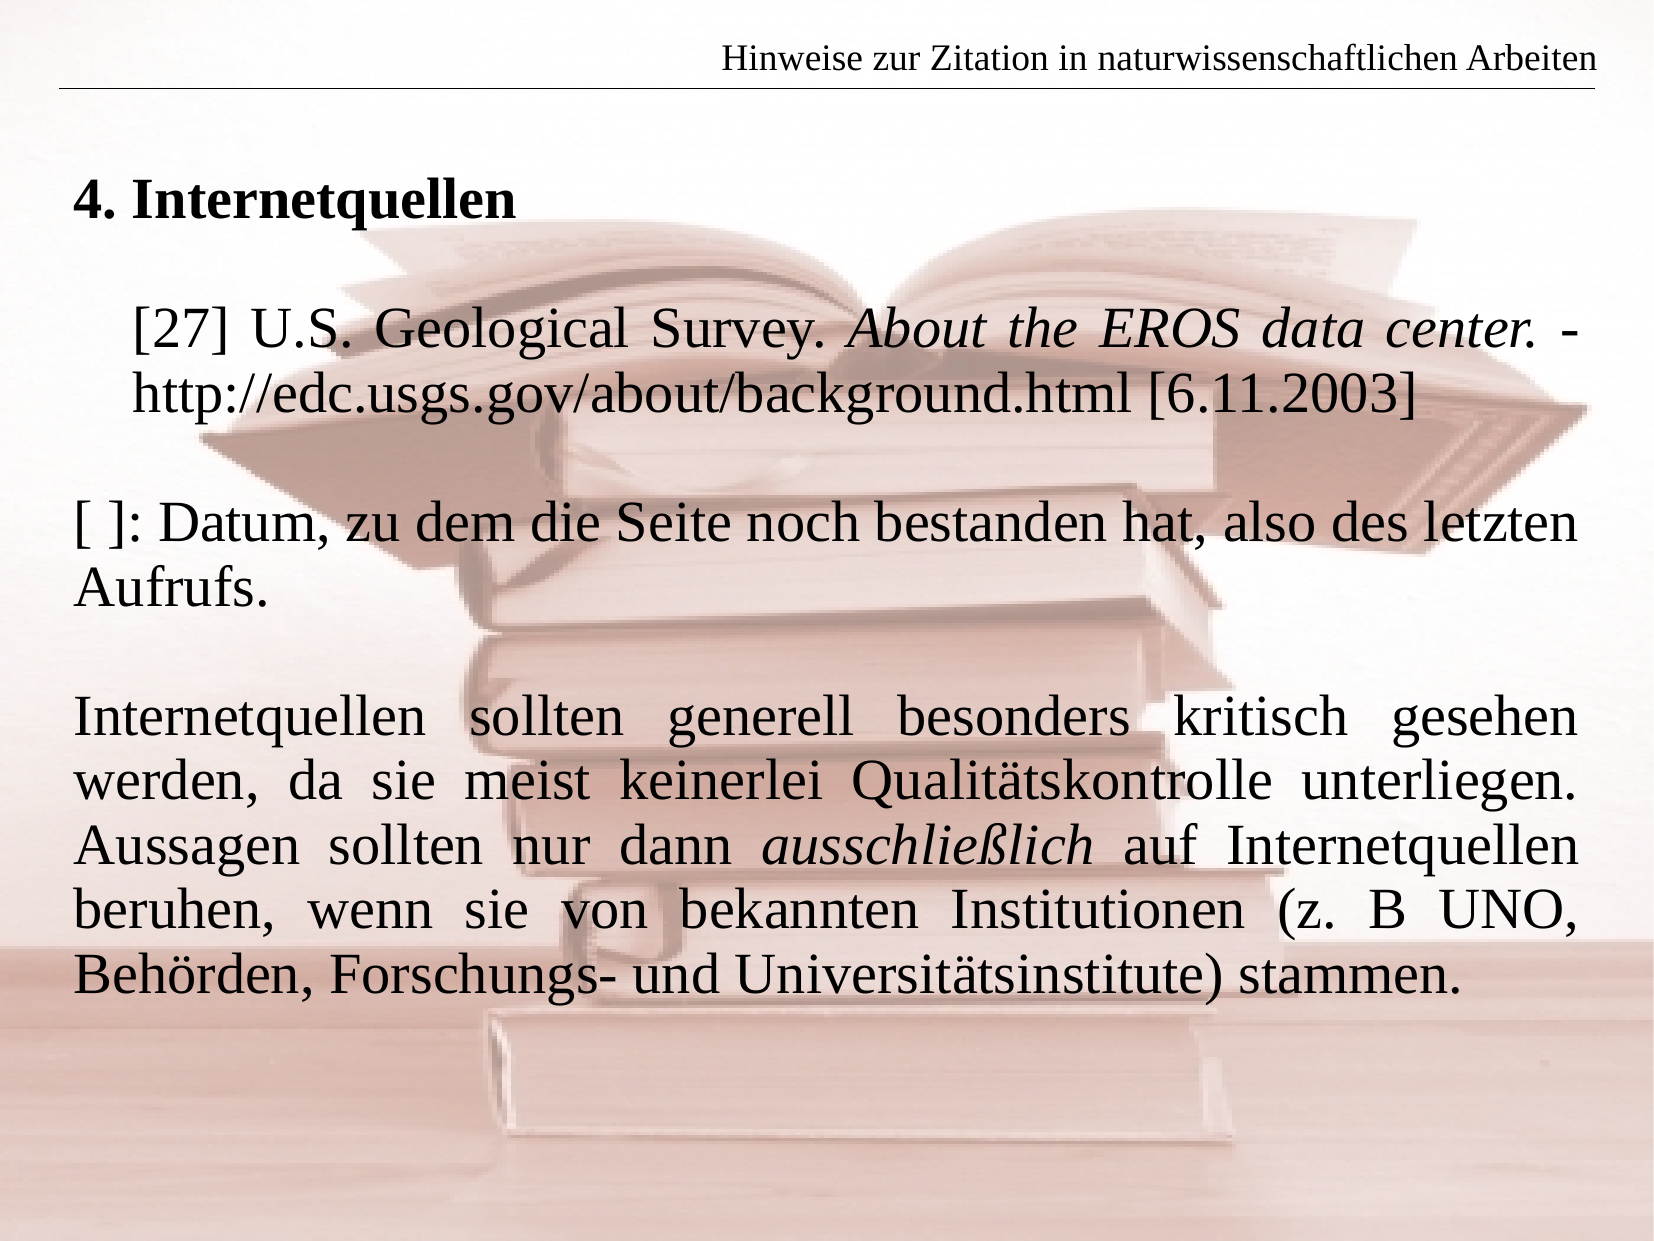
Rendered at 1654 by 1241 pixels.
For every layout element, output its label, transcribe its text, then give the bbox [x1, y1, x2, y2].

text_box 4. Internetquellen [27] U.S. Geological Survey. About the EROS data center. - http://edc.usgs.gov/about/background.html [6.11.2003] [ ]: Datum, zu dem die Seite noch bestanden hat, also des letzten Aufrufs. Internetquellen sollten generell besonders kritisch gesehen werden, da sie meist keinerlei Qualitätskontrolle unterliegen. Aussagen sollten nur dann ausschließlich auf Internetquellen beruhen, wenn sie von bekannten Institutionen (z. B UNO, Behörden, Forschungs- und Universitätsinstitute) stammen. [59, 159, 1595, 1103]
picture [0, 0, 1654, 1241]
text_box Hinweise zur Zitation in naturwissenschaftlichen Arbeiten [578, 29, 1613, 89]
